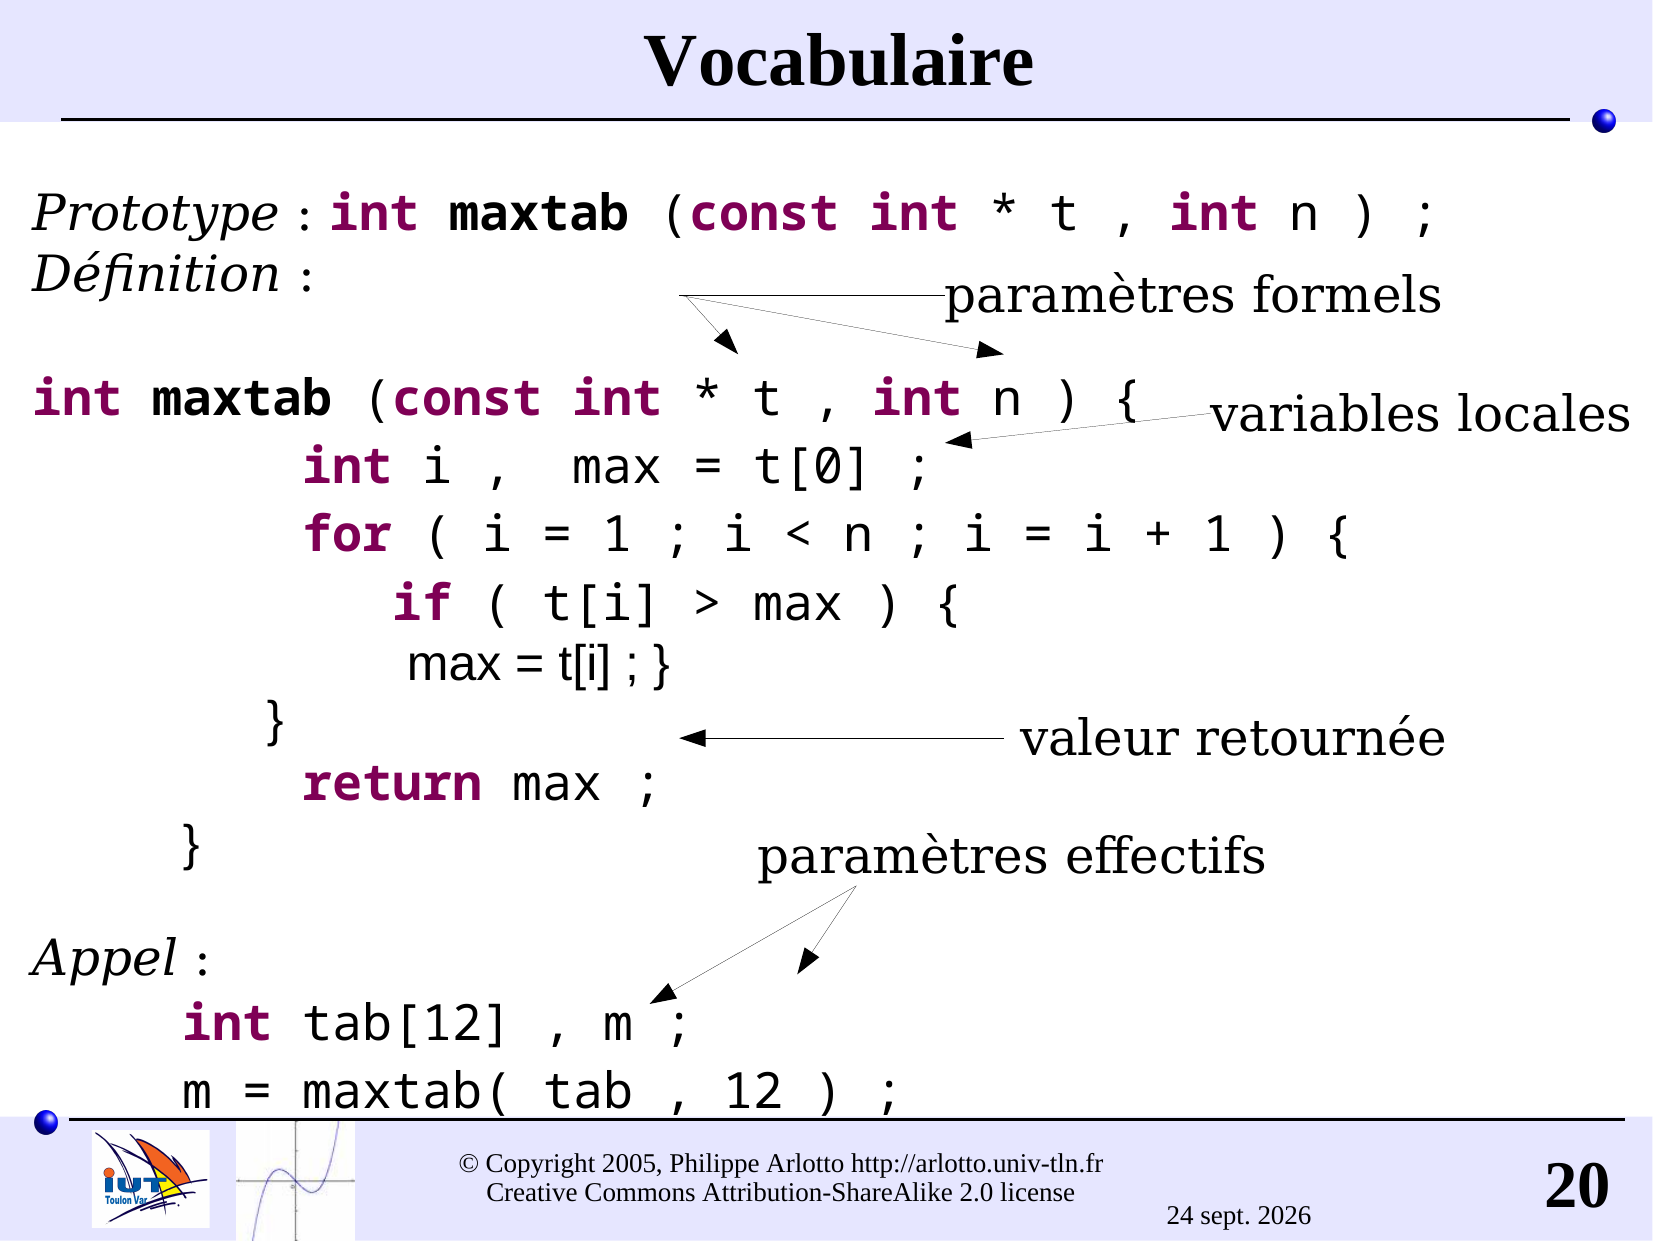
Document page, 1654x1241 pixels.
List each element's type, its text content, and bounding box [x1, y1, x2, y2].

text_box valeur retournée [1020, 708, 1447, 767]
text_box paramètres formels [944, 266, 1445, 325]
text_box Prototype : int maxtab (const int * t , int n ) ; Définition : int maxtab (const int * t , int n ) { int i , max = t[0] ; for ( i = 1 ; i < n ; i = i + 1 ) { if ( t[i] > max ) { max = t[i] ; } } return max ; } Appel : int tab[12] , m ; m = maxtab( tab , 12 ) ; [32, 177, 1440, 1085]
text_box variables locales [1210, 384, 1633, 443]
picture [236, 1121, 355, 1241]
text_box paramètres effectifs [757, 827, 1270, 886]
title Vocabulaire [95, 11, 1585, 110]
